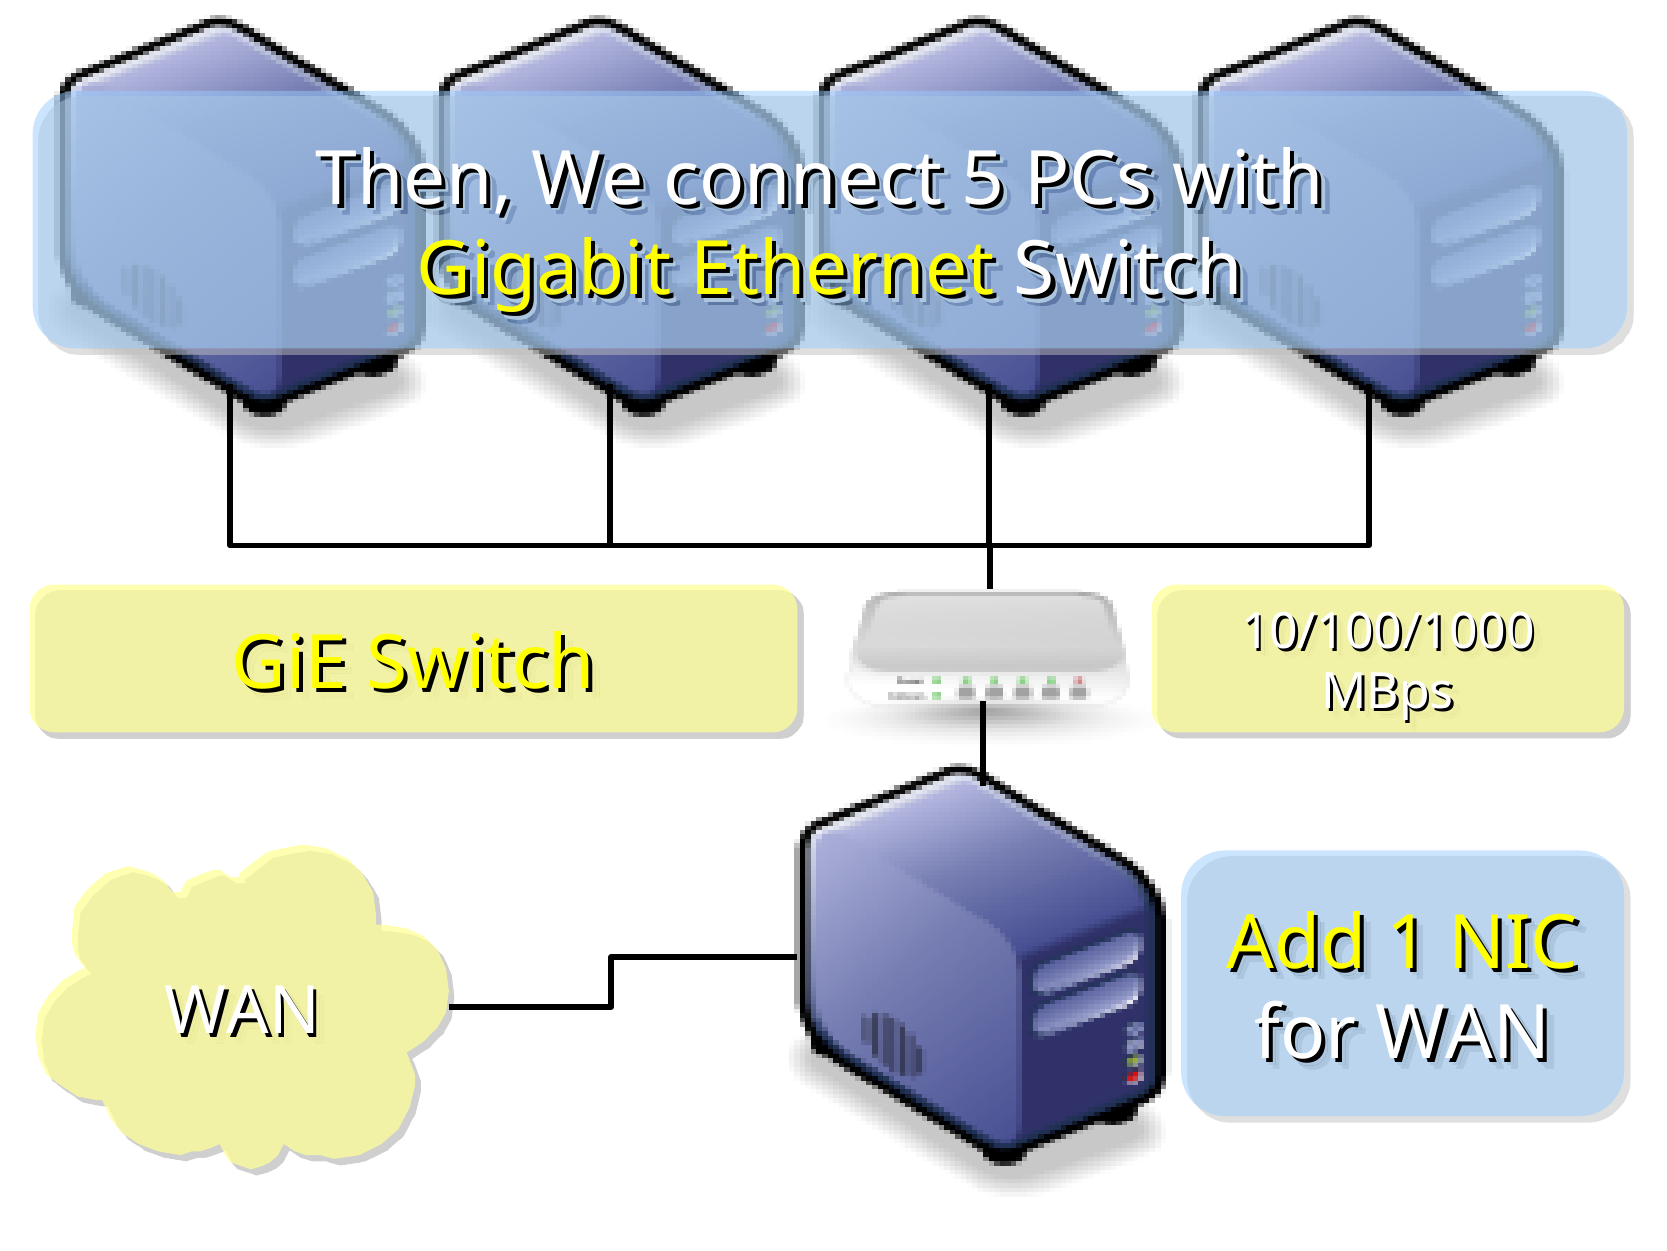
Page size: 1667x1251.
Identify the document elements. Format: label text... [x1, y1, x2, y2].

picture [27, 2, 1609, 502]
text_box Then, We connect 5 PCs with Gigabit Ethernet Switch [32, 90, 1628, 349]
text_box GiE Switch [29, 584, 798, 733]
picture [767, 750, 1211, 1251]
text_box 10/100/1000 MBps [1151, 584, 1625, 733]
text_box Add 1 NIC for WAN [1181, 850, 1625, 1117]
picture [814, 589, 1166, 748]
text_box WAN [35, 844, 449, 1170]
